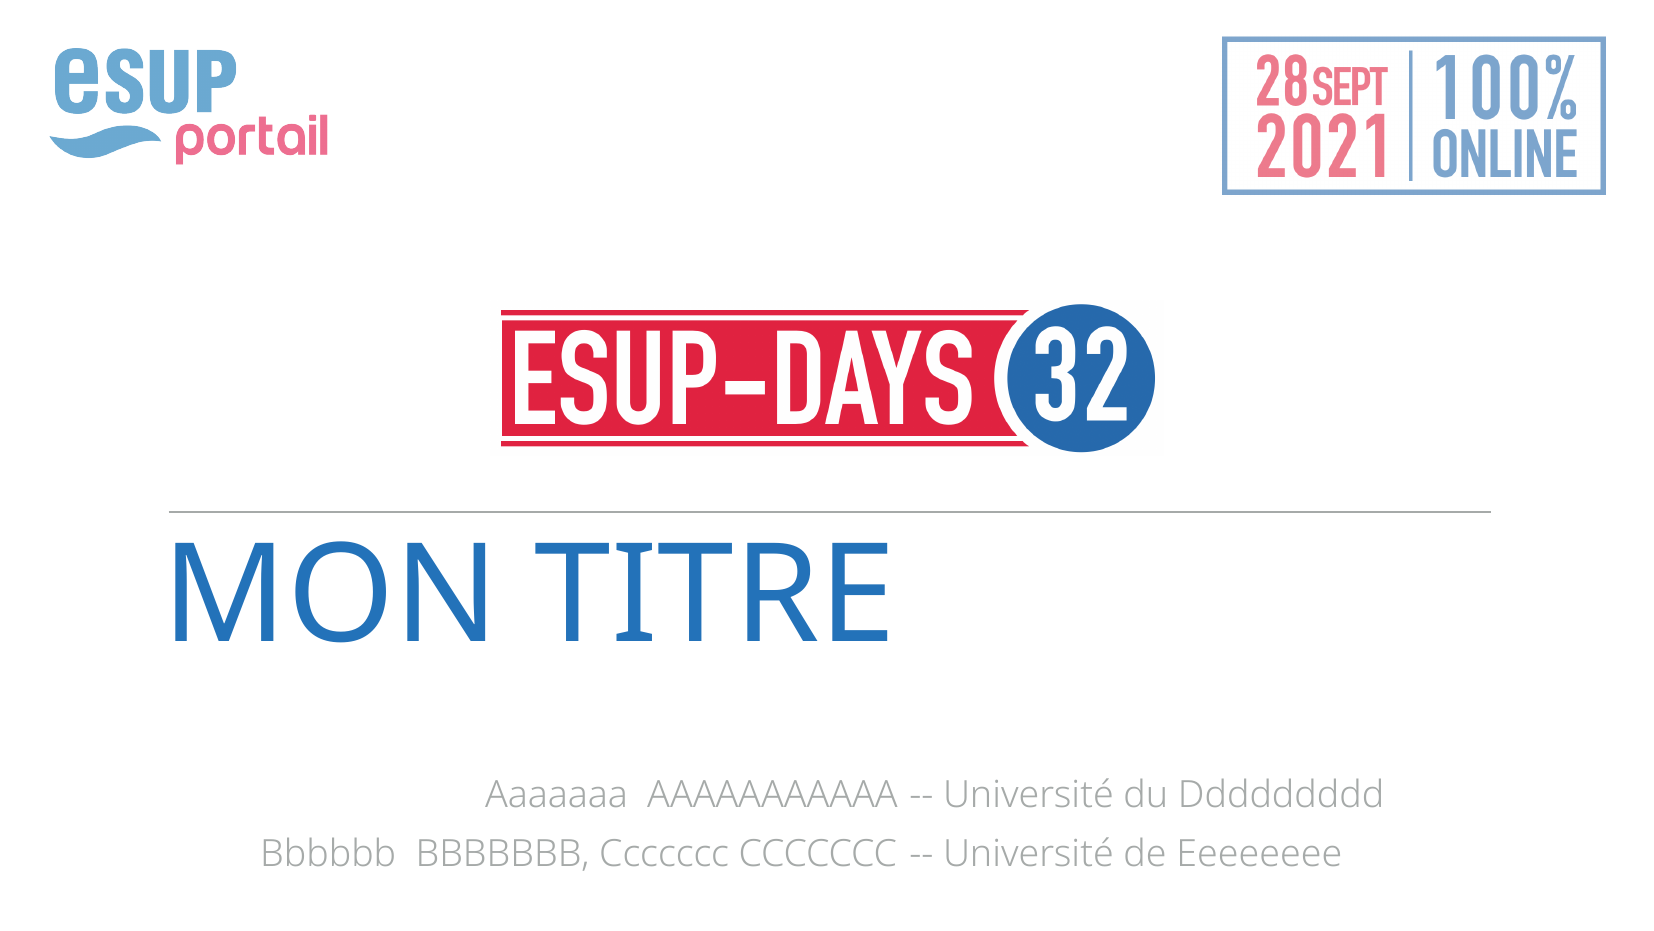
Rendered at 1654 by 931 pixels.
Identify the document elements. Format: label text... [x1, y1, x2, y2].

text_box -- Université de Eeeeeeee [909, 826, 1406, 883]
text_box Bbbbbb BBBBBBB, Ccccccc CCCCCCC [23, 826, 898, 883]
picture [490, 300, 1164, 457]
text_box MON TITRE [162, 494, 1486, 814]
text_box -- Université du Ddddddddd [909, 767, 1406, 824]
text_box [1210, 26, 1624, 213]
text_box Aaaaaaa AAAAAAAAAAA [23, 767, 898, 824]
text_box [35, 23, 390, 201]
